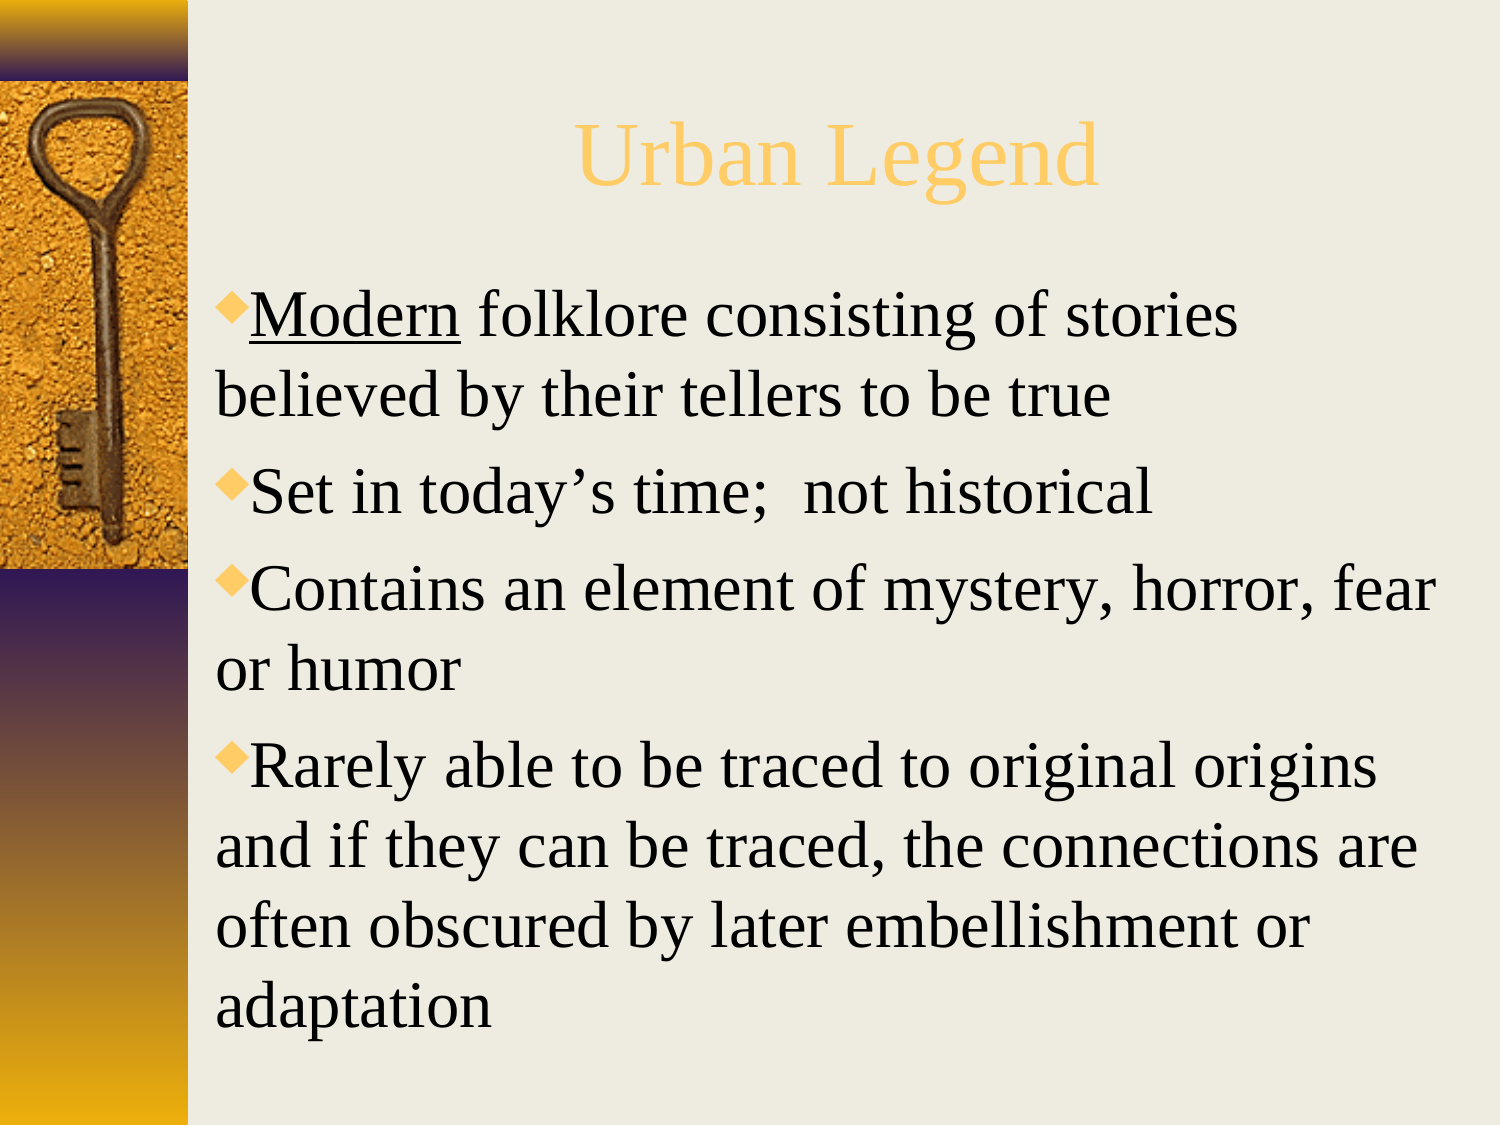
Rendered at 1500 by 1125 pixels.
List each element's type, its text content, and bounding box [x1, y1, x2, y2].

title Urban Legend [200, 49, 1476, 248]
list Modern folklore consisting of stories believed by their tellers to be true Set in today’s time; not historical Contains an element of mystery, horror, fear or humor Rarely able to be traced to original origins and if they can be traced, the connections are often obscured by later embellishment or adaptation [200, 262, 1476, 1056]
